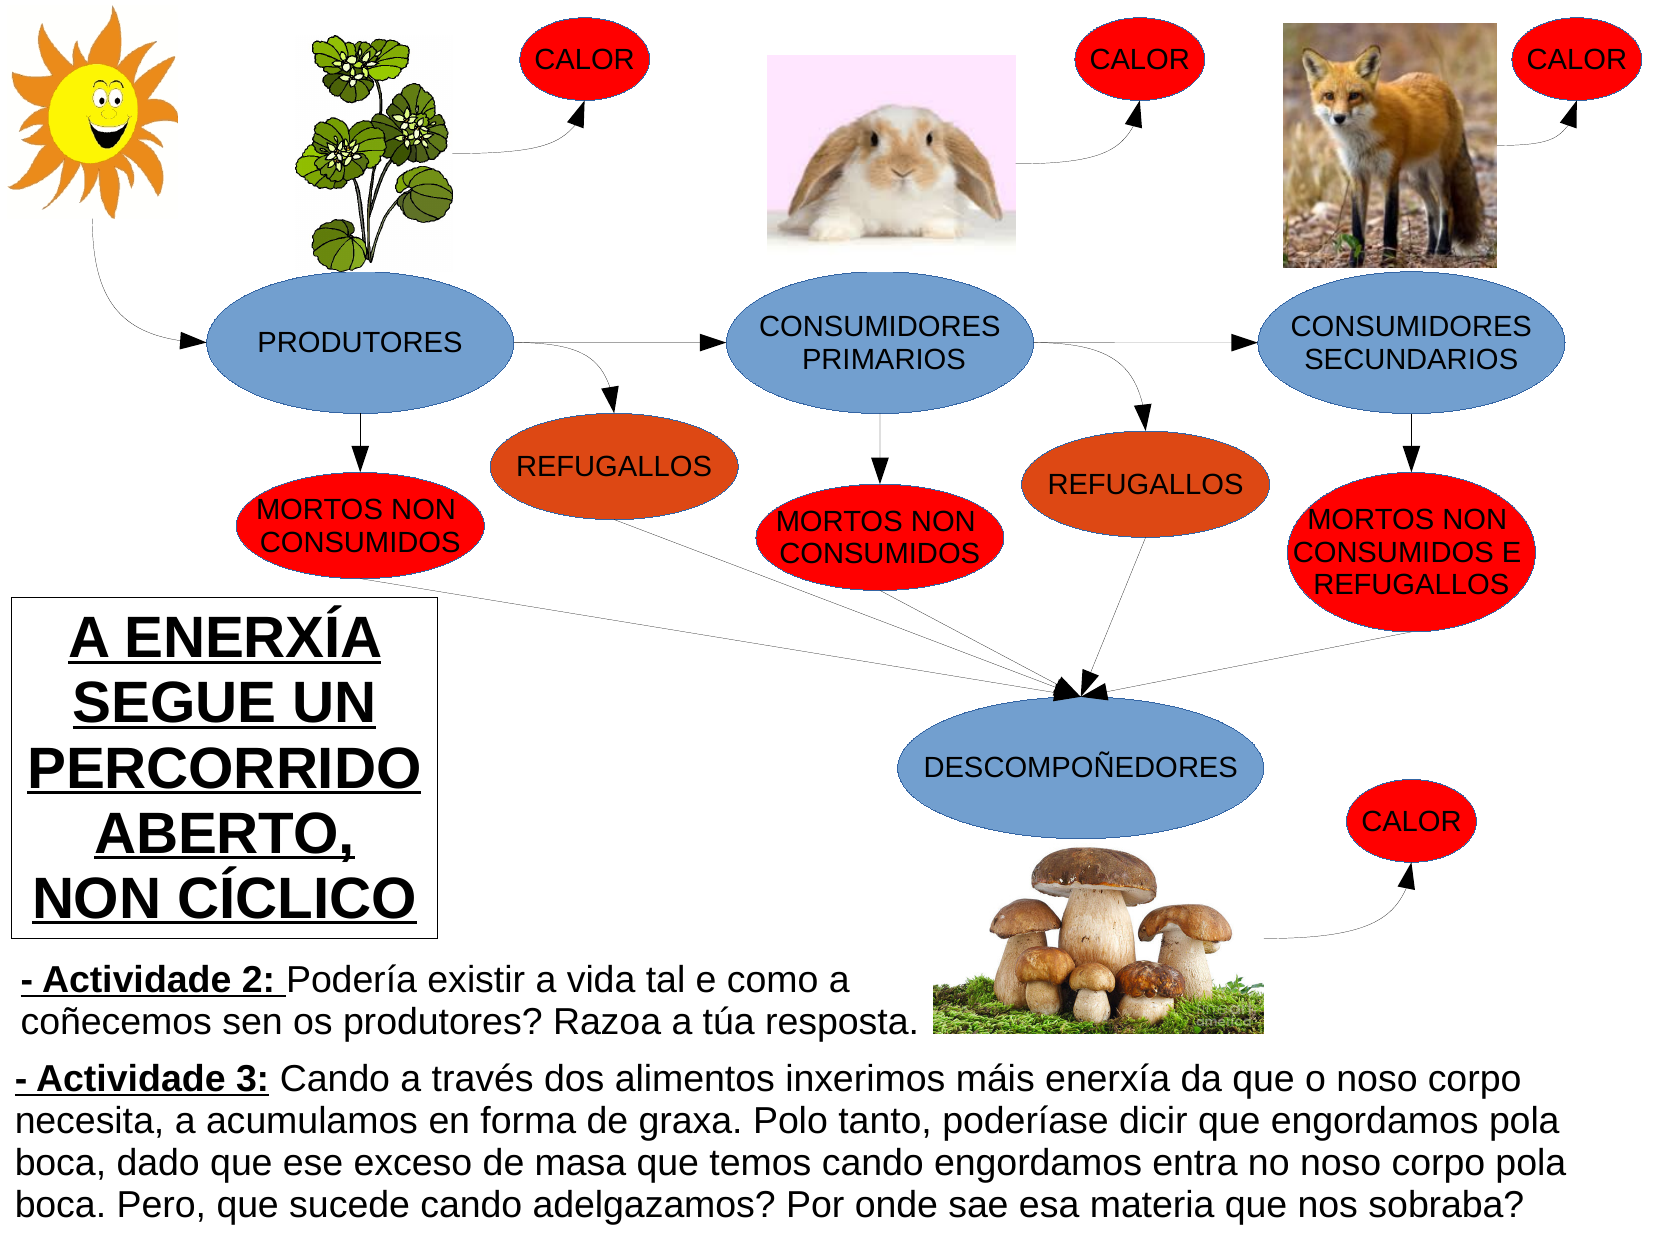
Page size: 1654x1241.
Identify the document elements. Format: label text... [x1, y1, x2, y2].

picture [767, 55, 1016, 272]
picture [933, 843, 1264, 1034]
text_box CALOR [1511, 17, 1642, 101]
text_box REFUGALLOS [1021, 431, 1270, 538]
text_box PRODUTORES [206, 272, 514, 414]
text_box MORTOS NON CONSUMIDOS E REFUGALLOS [1287, 472, 1536, 632]
text_box CONSUMIDORES PRIMARIOS [726, 272, 1034, 414]
text_box MORTOS NON CONSUMIDOS [755, 484, 1004, 591]
picture [1283, 23, 1497, 268]
text_box REFUGALLOS [490, 413, 739, 520]
text_box DESCOMPOÑEDORES [897, 697, 1264, 839]
text_box MORTOS NON CONSUMIDOS [236, 472, 485, 579]
picture [295, 35, 453, 272]
text_box A ENERXÍA SEGUE UN PERCORRIDO ABERTO, NON CÍCLICO [11, 597, 438, 939]
text_box CALOR [1346, 779, 1477, 863]
text_box CALOR [1074, 17, 1205, 101]
text_box - Actividade 2: Podería existir a vida tal e como a coñecemos sen os produtores? Razoa a túa resposta. [5, 951, 1004, 1050]
text_box - Actividade 3: Cando a través dos alimentos inxerimos máis enerxía da que o noso corpo necesita, a acumulamos en forma de graxa. Polo tanto, poderíase dicir que engordamos pola boca, dado que ese exceso de masa que temos cando engordamos entra no noso corpo pola boca. Pero, que sucede cando adelgazamos? Por onde sae esa materia que nos sobraba? [0, 1050, 1654, 1234]
text_box CALOR [519, 17, 650, 101]
text_box CONSUMIDORES SECUNDARIOS [1257, 271, 1566, 414]
picture [7, 5, 178, 219]
